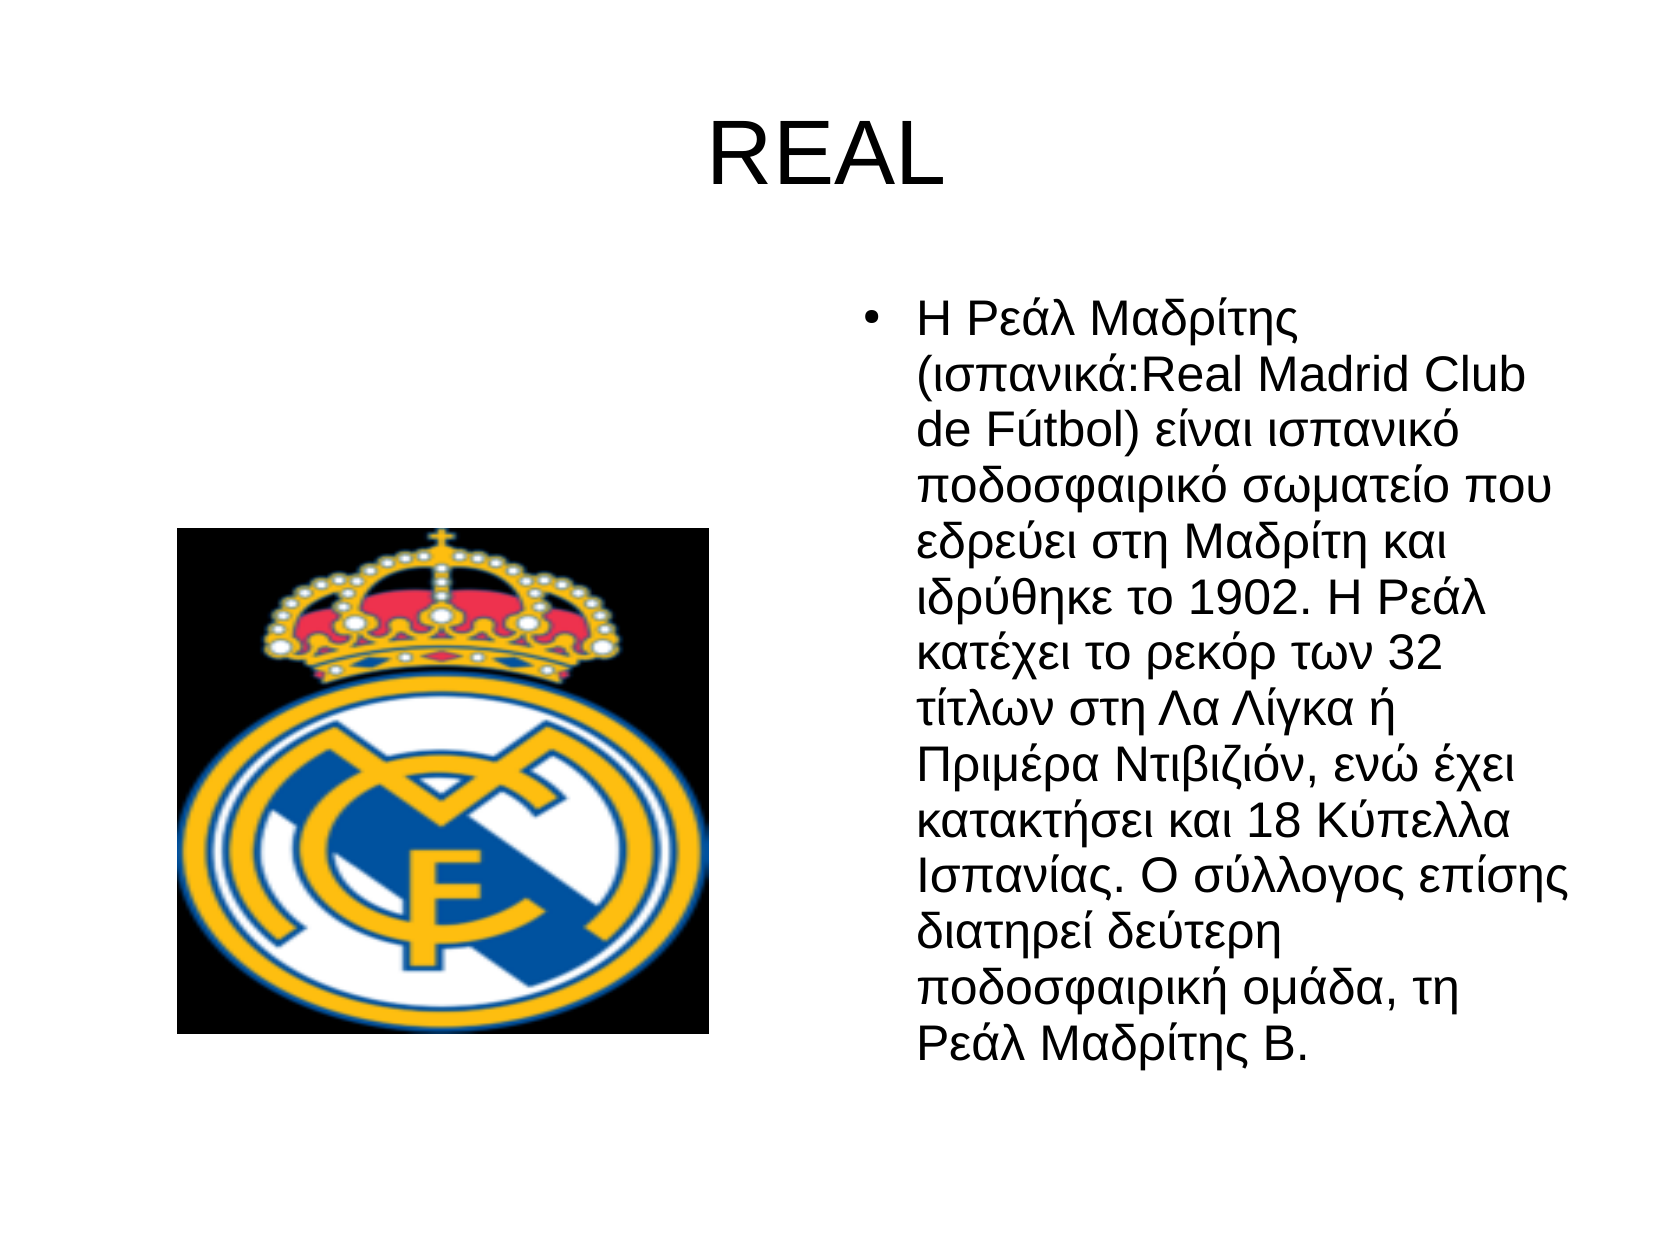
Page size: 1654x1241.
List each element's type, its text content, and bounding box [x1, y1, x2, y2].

chart [82, 290, 809, 1109]
picture [177, 528, 709, 1034]
title REAL [82, 56, 1571, 250]
list Η Ρεάλ Μαδρίτης (ισπανικά:Real Madrid Club de Fútbol) είναι ισπανικό ποδοσφαιρικό σωματείο που εδρεύει στη Μαδρίτη και ιδρύθηκε το 1902. Η Ρεάλ κατέχει το ρεκόρ των 32 τίτλων στη Λα Λίγκα ή Πριμέρα Ντιβιζιόν, ενώ έχει κατακτήσει και 18 Κύπελλα Ισπανίας. Ο σύλλογος επίσης διατηρεί δεύτερη ποδοσφαιρική ομάδα, τη Ρεάλ Μαδρίτης Β. [845, 290, 1572, 1094]
